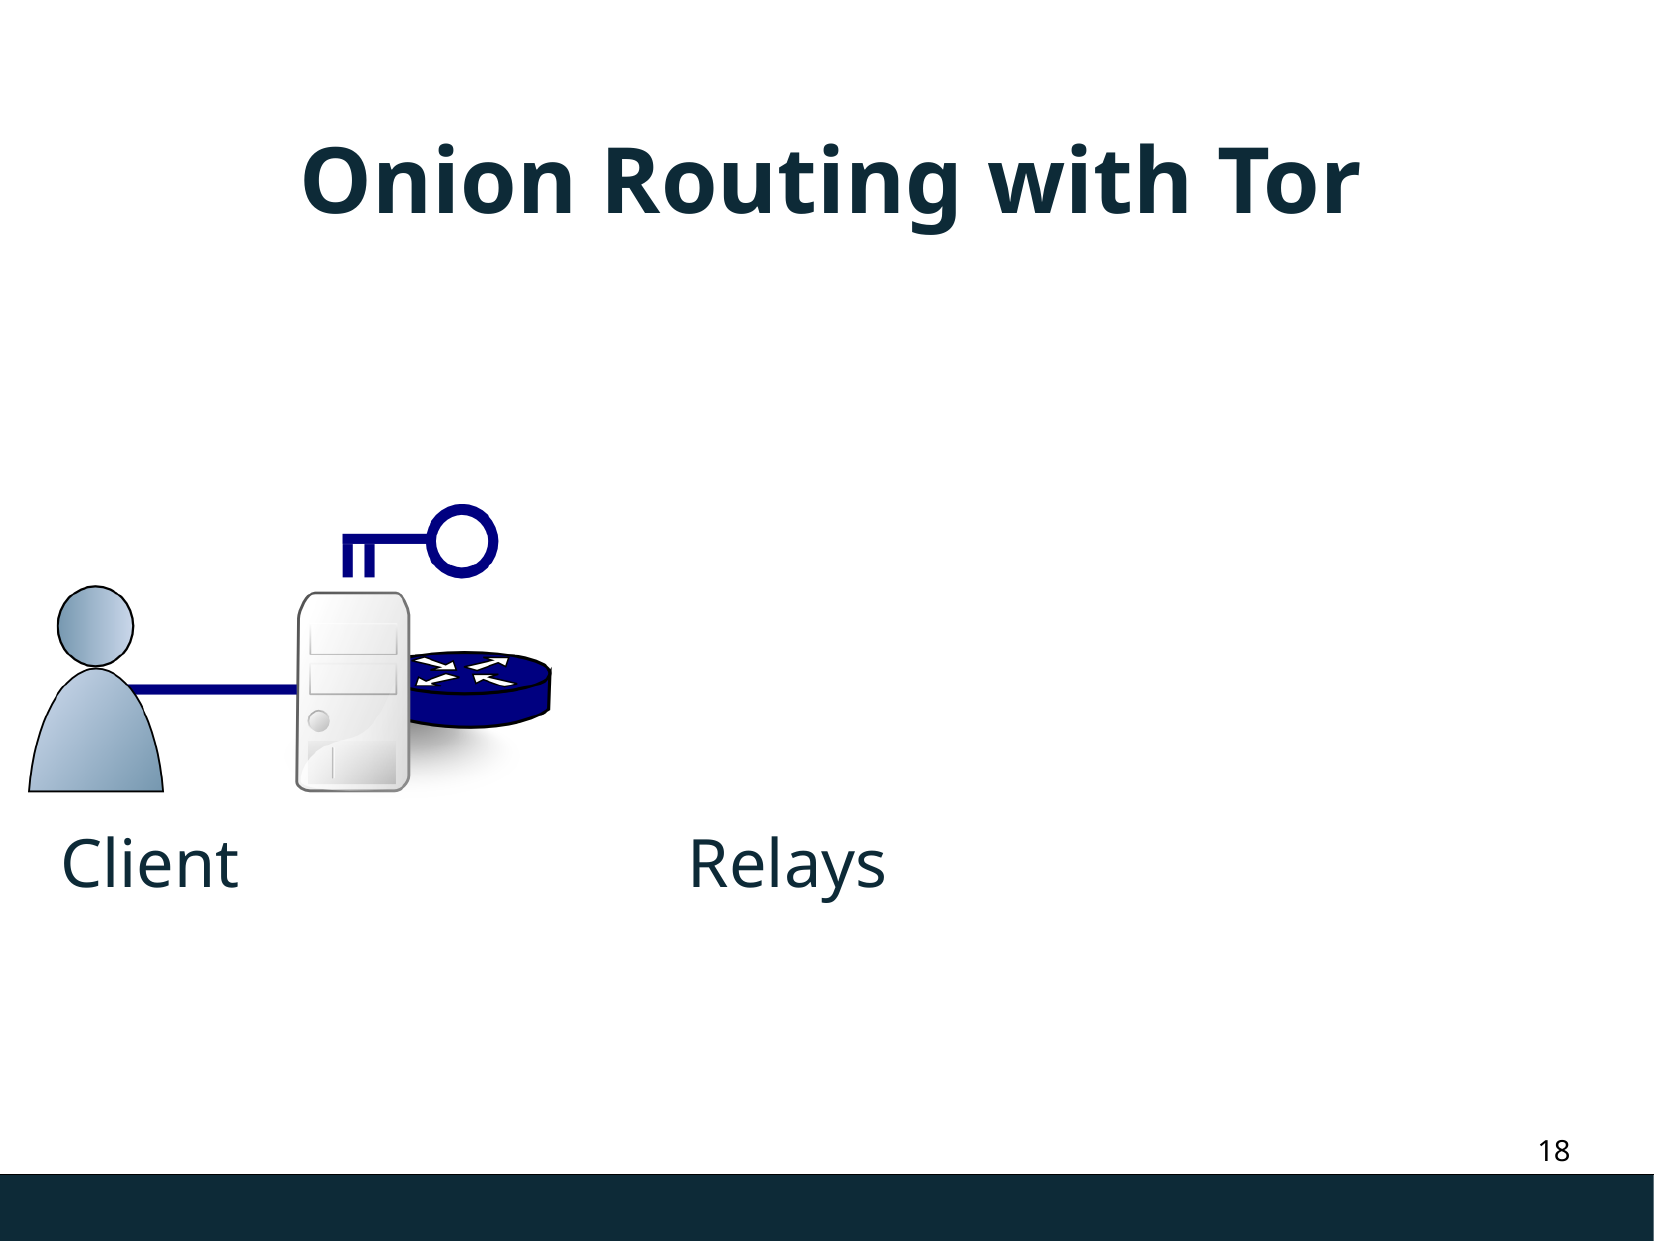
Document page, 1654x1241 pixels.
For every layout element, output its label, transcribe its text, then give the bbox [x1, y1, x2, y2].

text_box Relays [672, 809, 931, 901]
text_box Client [45, 809, 271, 901]
picture [28, 504, 1611, 806]
title Onion Routing with Tor [86, 74, 1575, 282]
